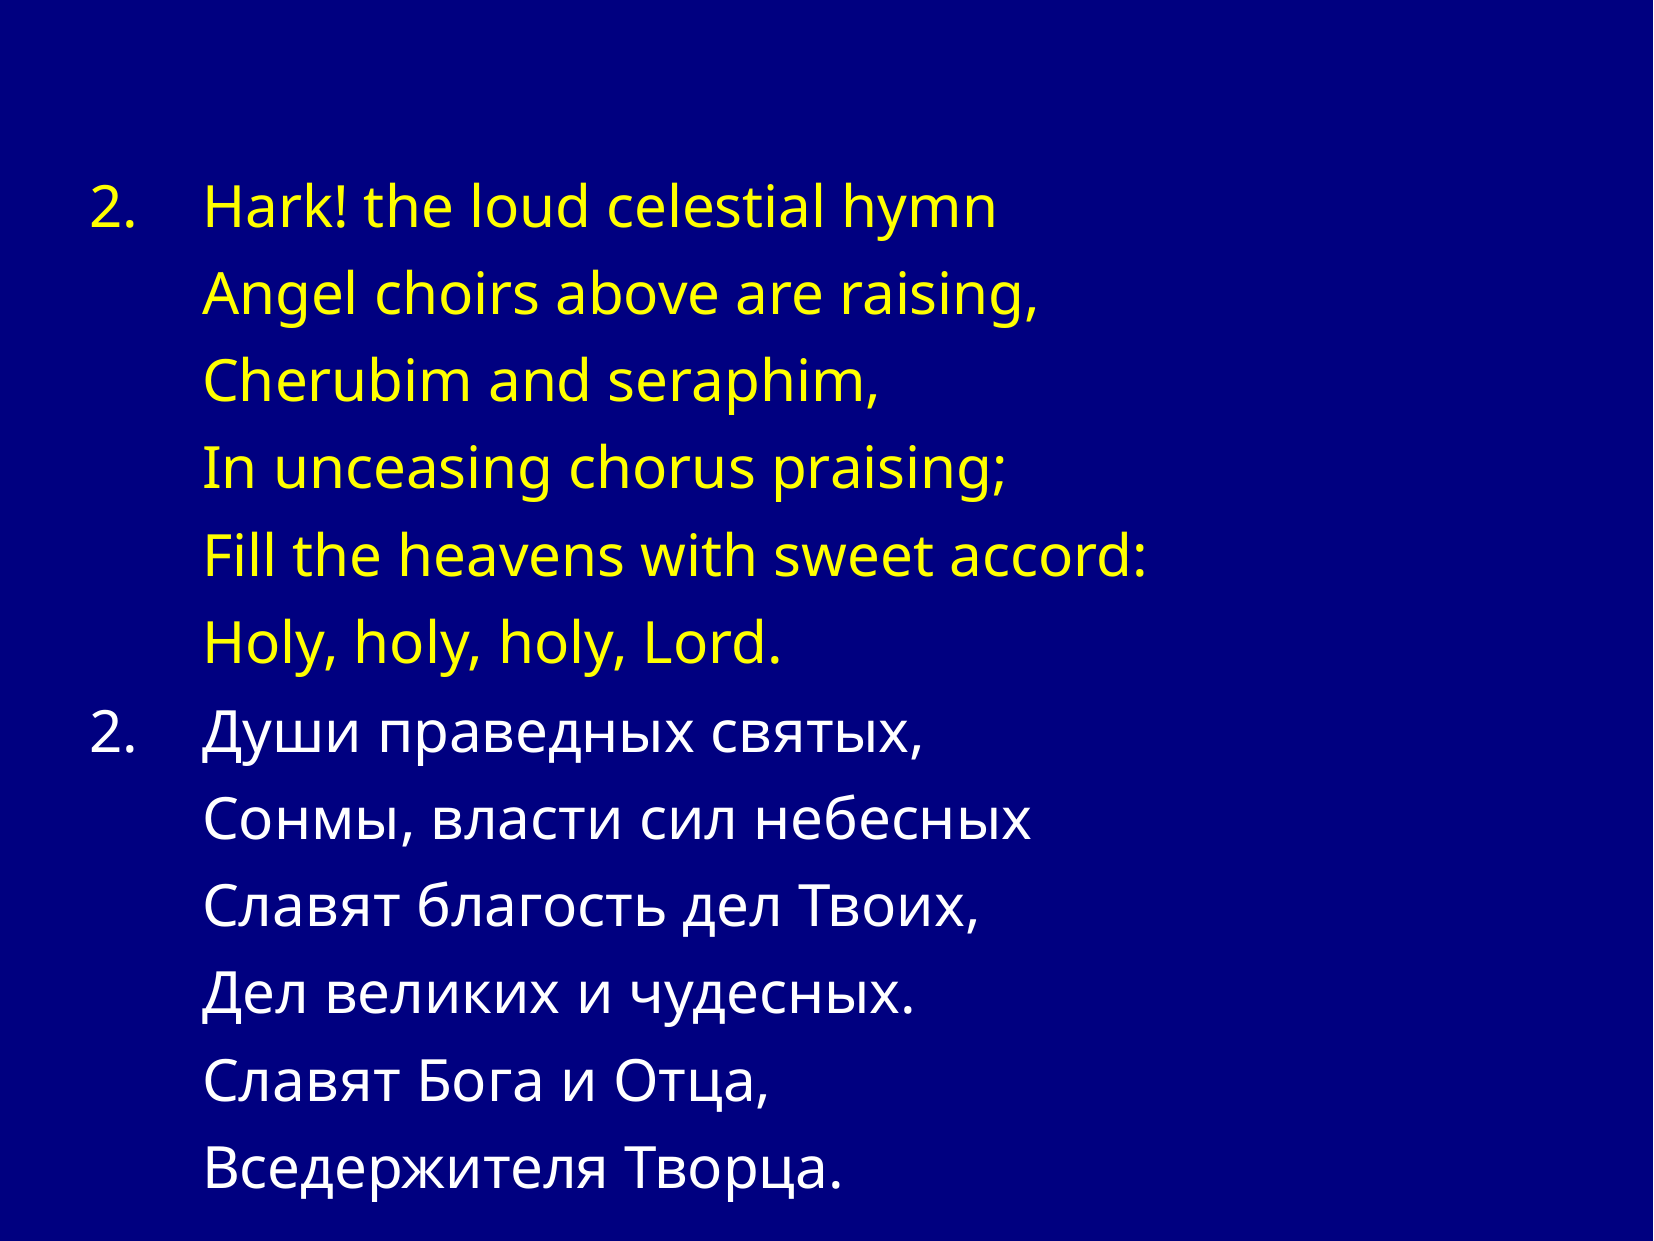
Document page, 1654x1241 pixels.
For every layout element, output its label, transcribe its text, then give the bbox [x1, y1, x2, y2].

text_box 2. Души праведных святых, Сонмы, власти сил небесных Славят благость дел Твоих, Дел великих и чудесных. Славят Бога и Отца, Вседержителя Творца. [75, 675, 1576, 1163]
text_box 2. Hark! the loud celestial hymn Angel choirs above are raising, Cherubim and seraphim, In unceasing chorus praising; Fill the heavens with sweet accord: Holy, holy, holy, Lord. [75, 150, 1576, 638]
